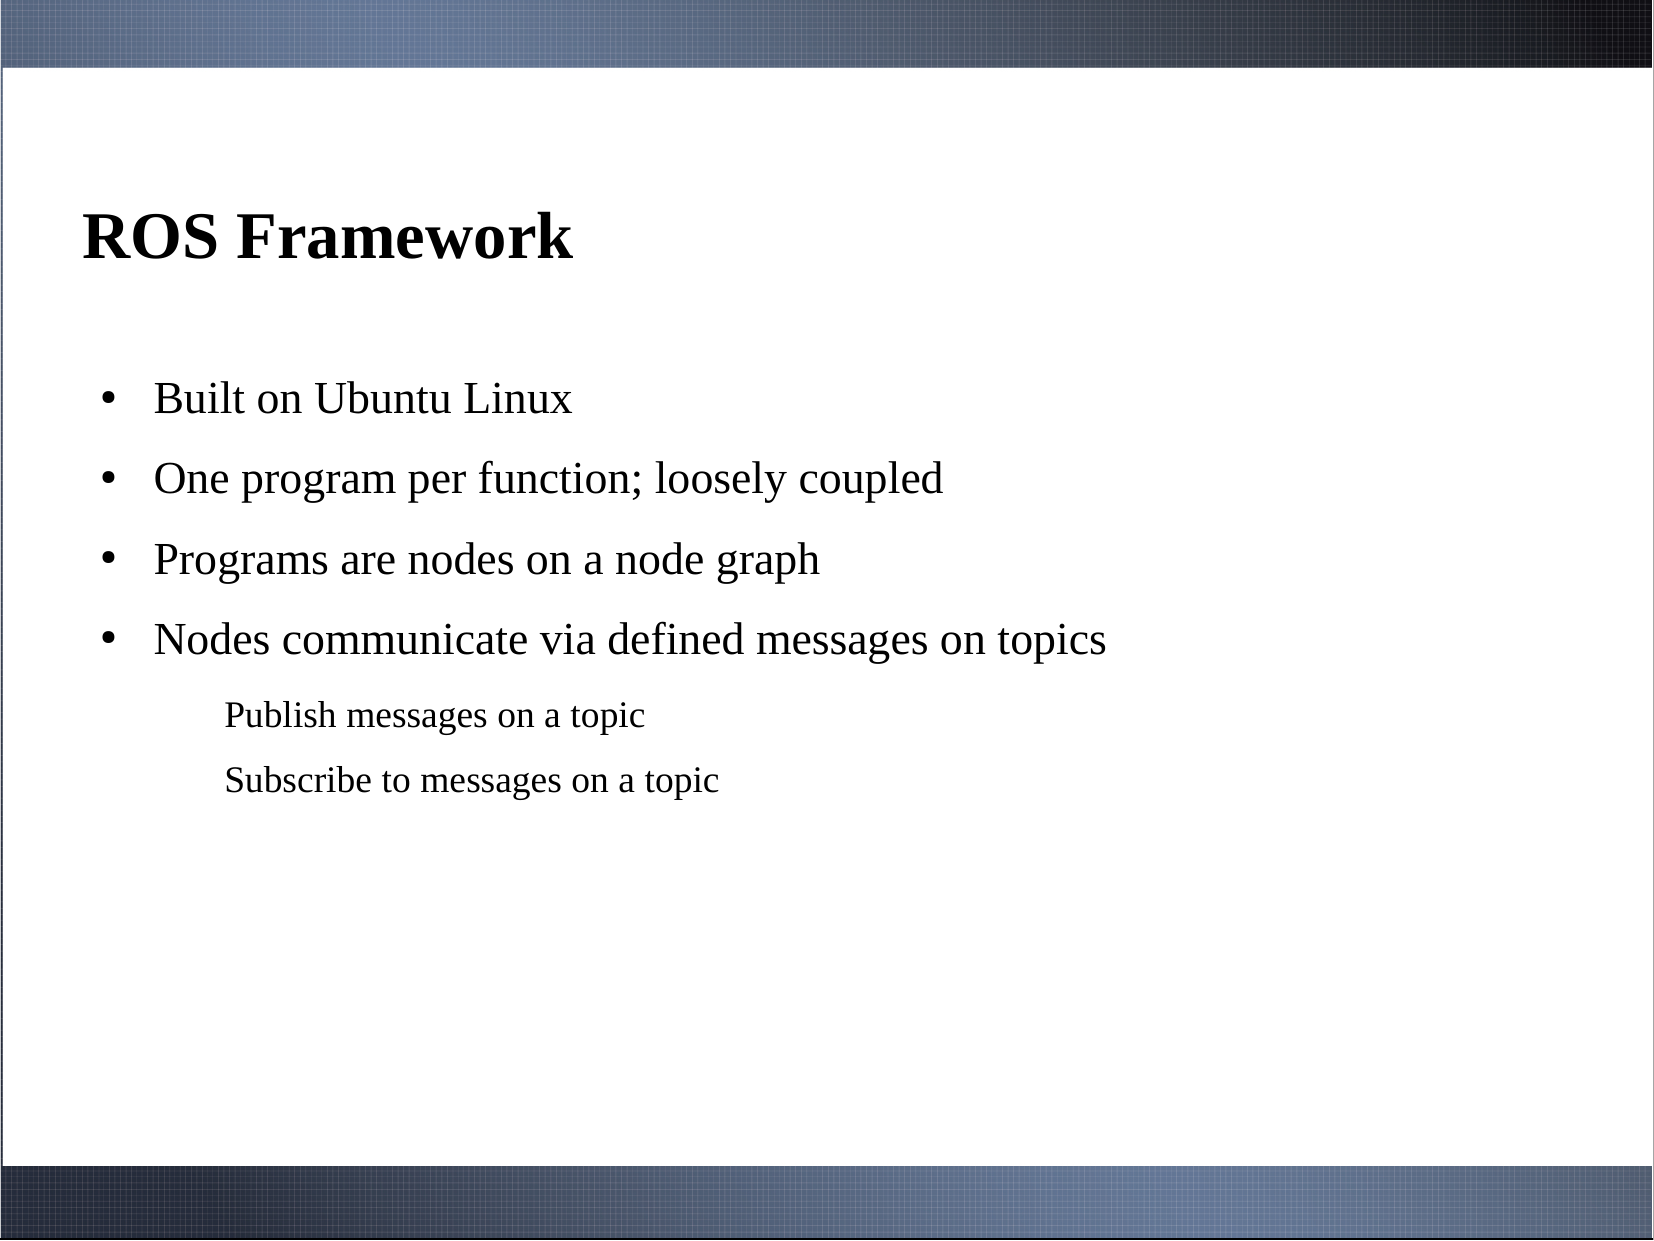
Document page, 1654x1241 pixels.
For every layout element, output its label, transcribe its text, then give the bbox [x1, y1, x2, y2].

list Built on Ubuntu Linux One program per function; loosely coupled Programs are nodes on a node graph Nodes communicate via defined messages on topics Publish messages on a topic Subscribe to messages on a topic [82, 372, 1571, 1093]
picture [0, 0, 1653, 1238]
title ROS Framework [82, 132, 1571, 340]
